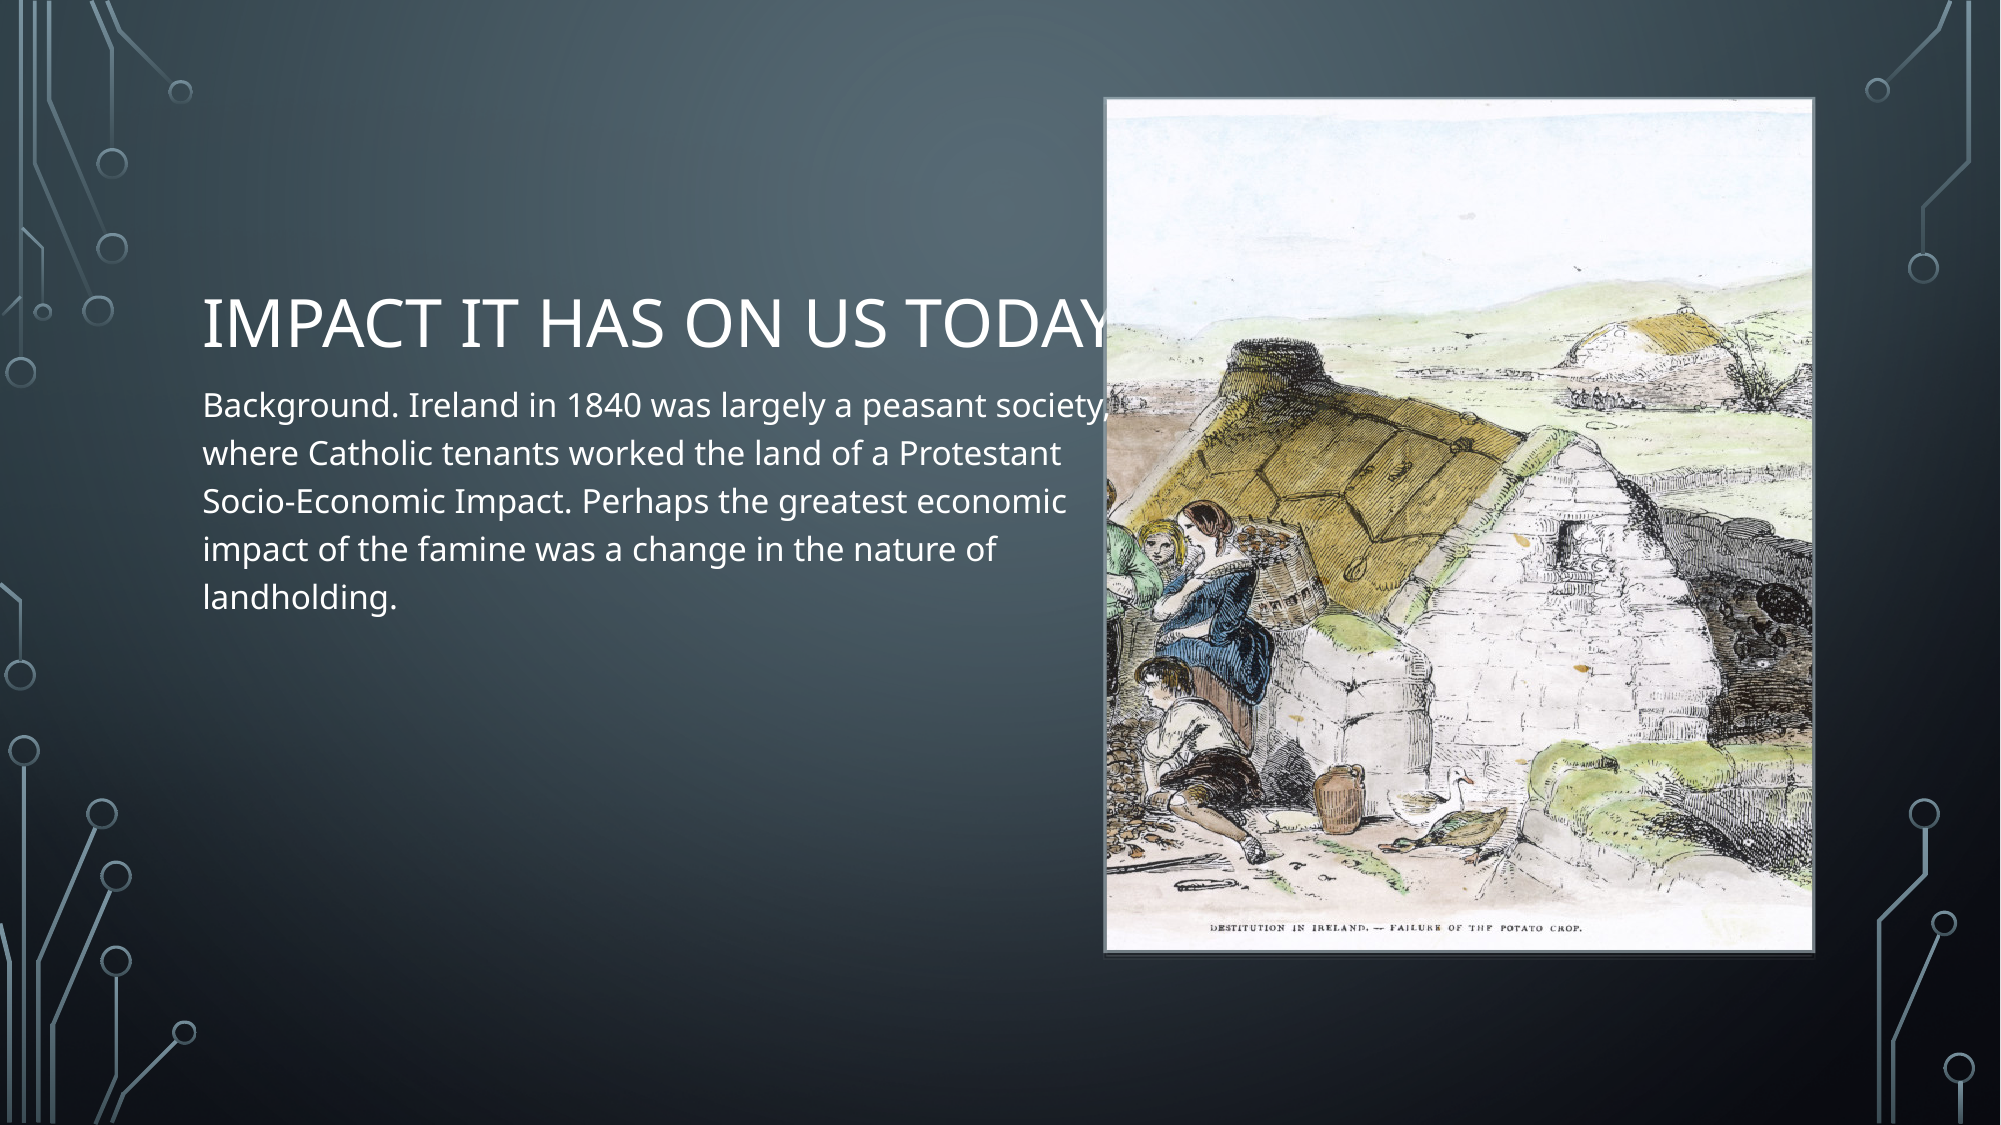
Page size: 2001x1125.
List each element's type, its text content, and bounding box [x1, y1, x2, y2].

picture [1106, 99, 1813, 950]
title Impact it has on us today [187, 99, 1103, 369]
list Background. Ireland in 1840 was largely a peasant society, where Catholic tenants worked the land of a Protestant Socio-Economic Impact. Perhaps the greatest economic impact of the famine was a change in the nature of landholding. [187, 369, 1161, 951]
